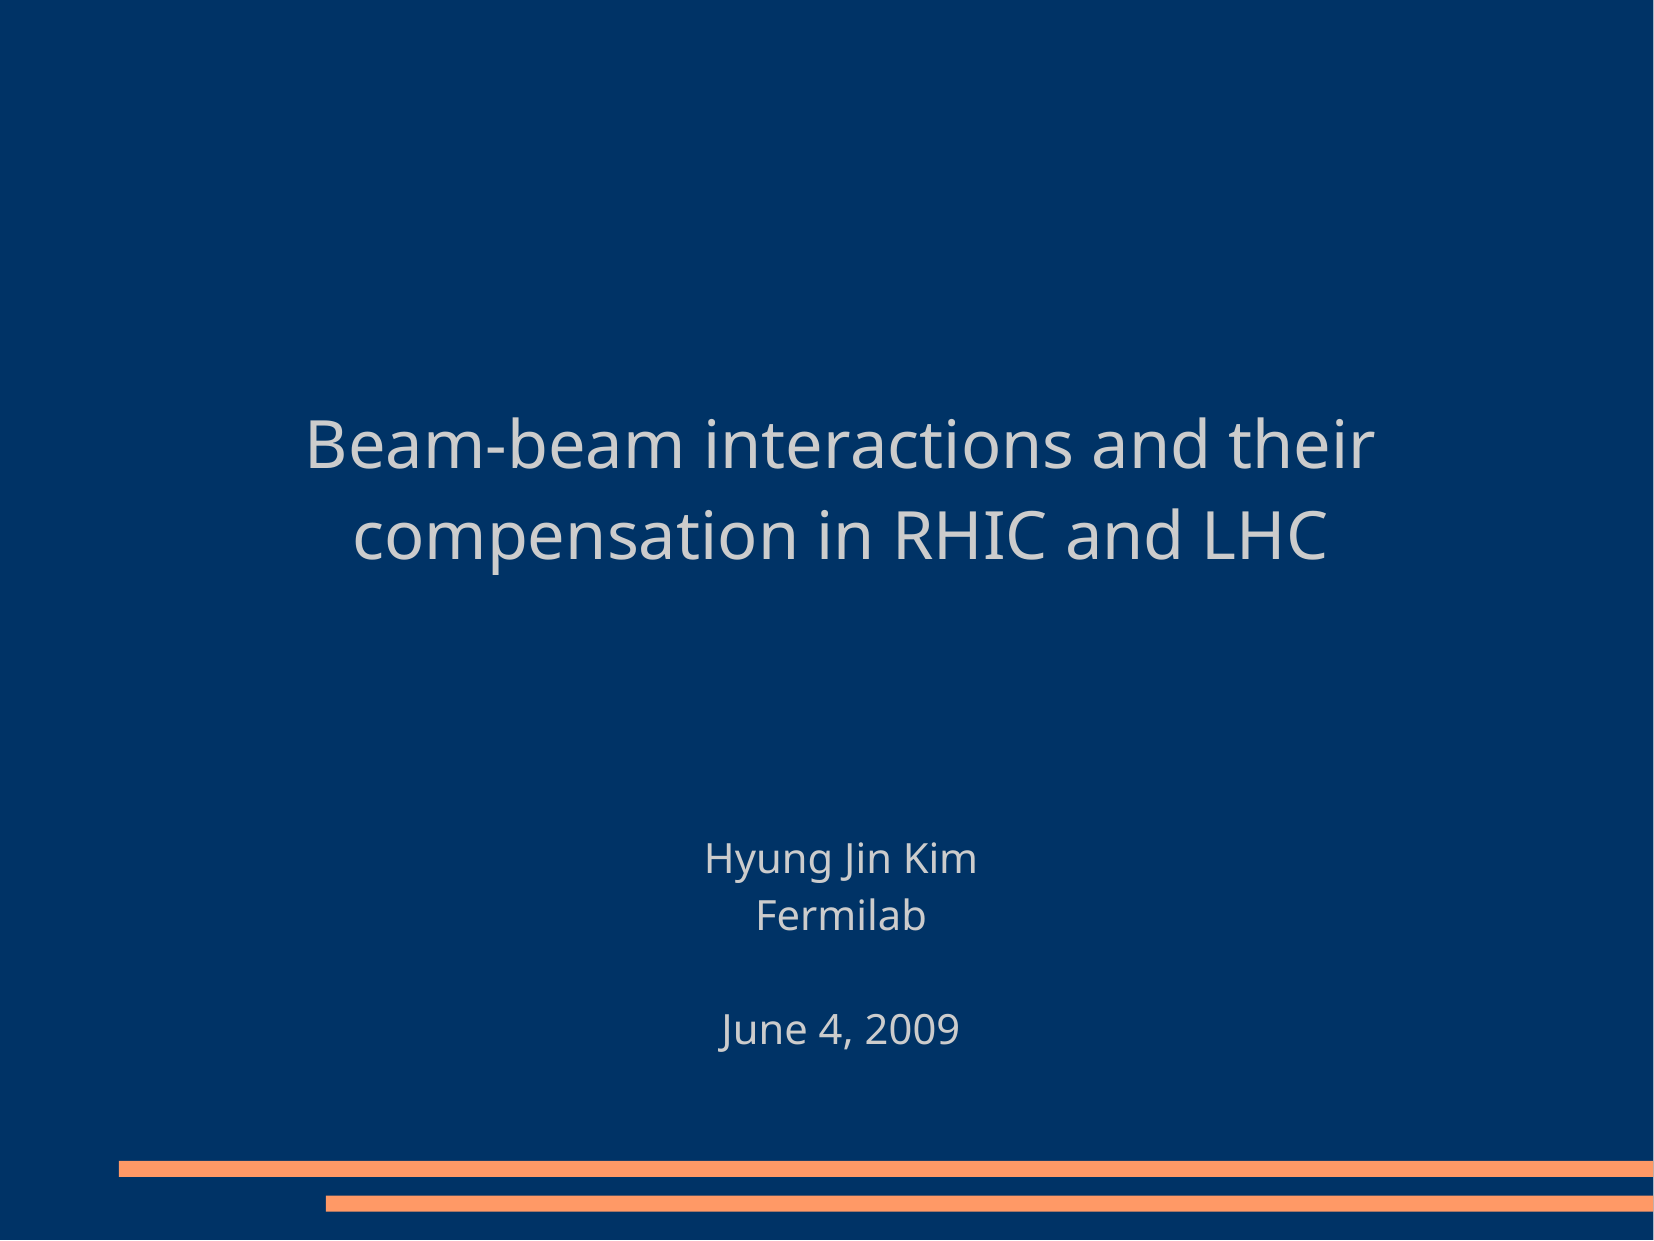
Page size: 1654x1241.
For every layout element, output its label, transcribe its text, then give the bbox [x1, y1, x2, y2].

subtitle Beam-beam interactions and their compensation in RHIC and LHC Hyung Jin Kim Fermilab June 4, 2009 [121, 322, 1561, 1133]
